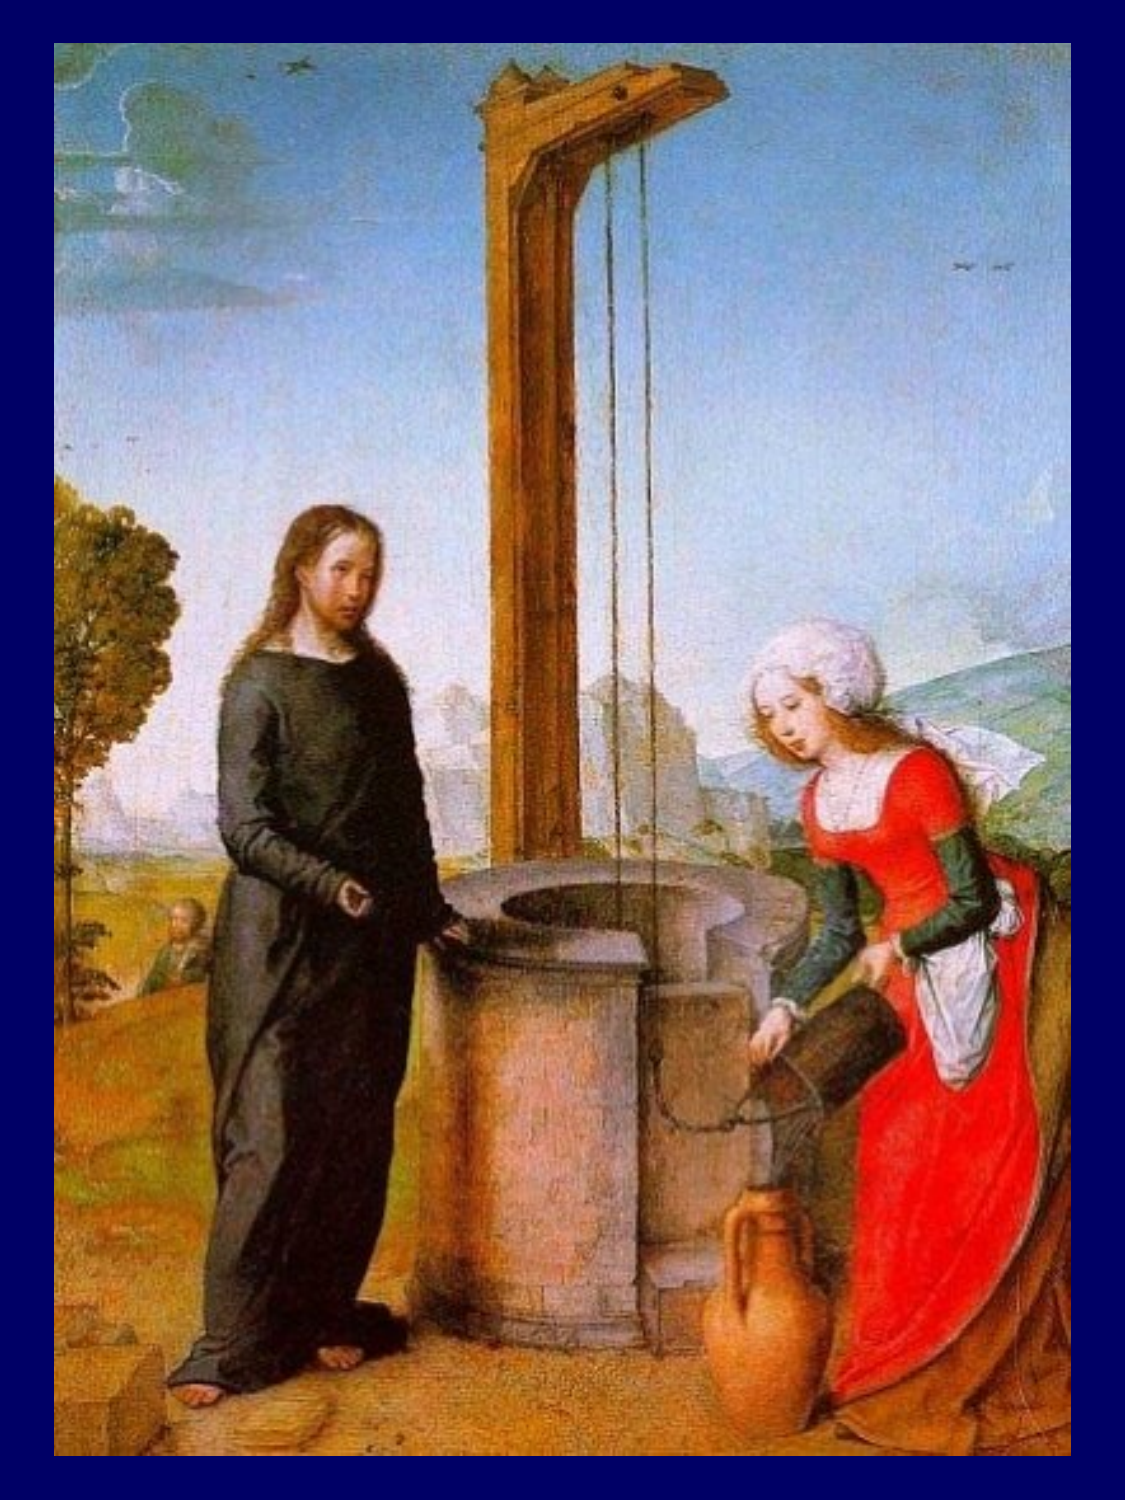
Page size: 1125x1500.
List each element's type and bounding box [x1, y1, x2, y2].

picture [54, 43, 1071, 1456]
